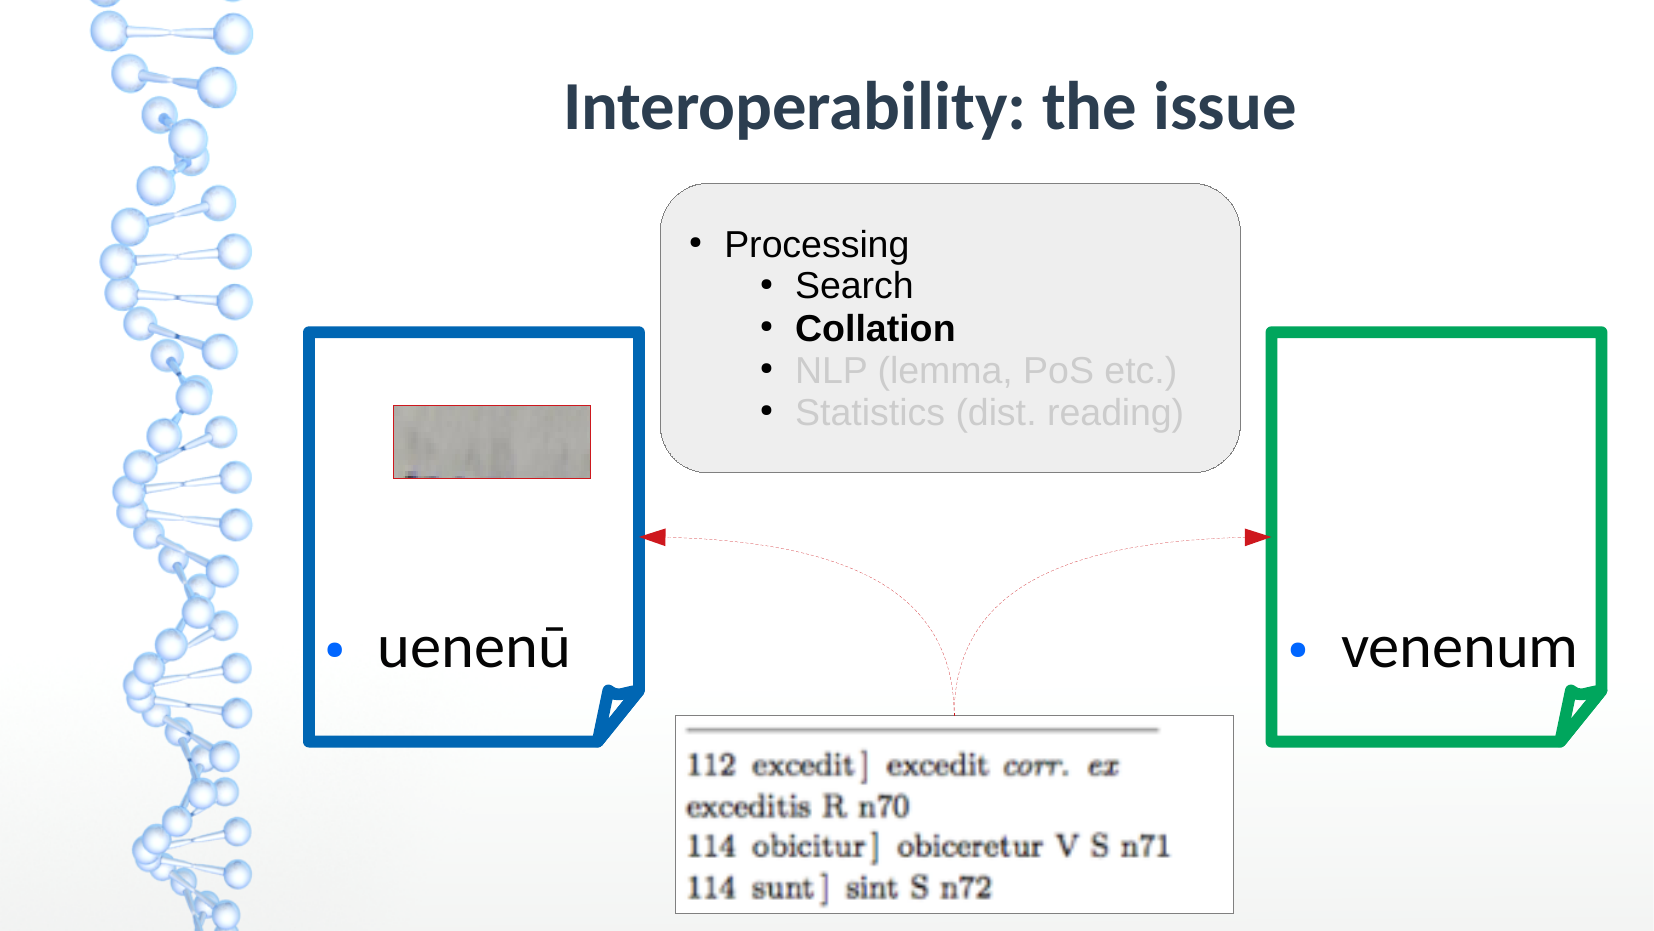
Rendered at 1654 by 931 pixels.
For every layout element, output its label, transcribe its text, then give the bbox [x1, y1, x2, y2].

title Interoperability: the issue [265, 35, 1595, 189]
list venenum [1278, 620, 1590, 703]
picture [0, 0, 1654, 931]
list uenenū [315, 620, 626, 703]
text_box Processing Search Collation NLP (lemma, PoS etc.) Statistics (dist. reading) [660, 183, 1241, 473]
